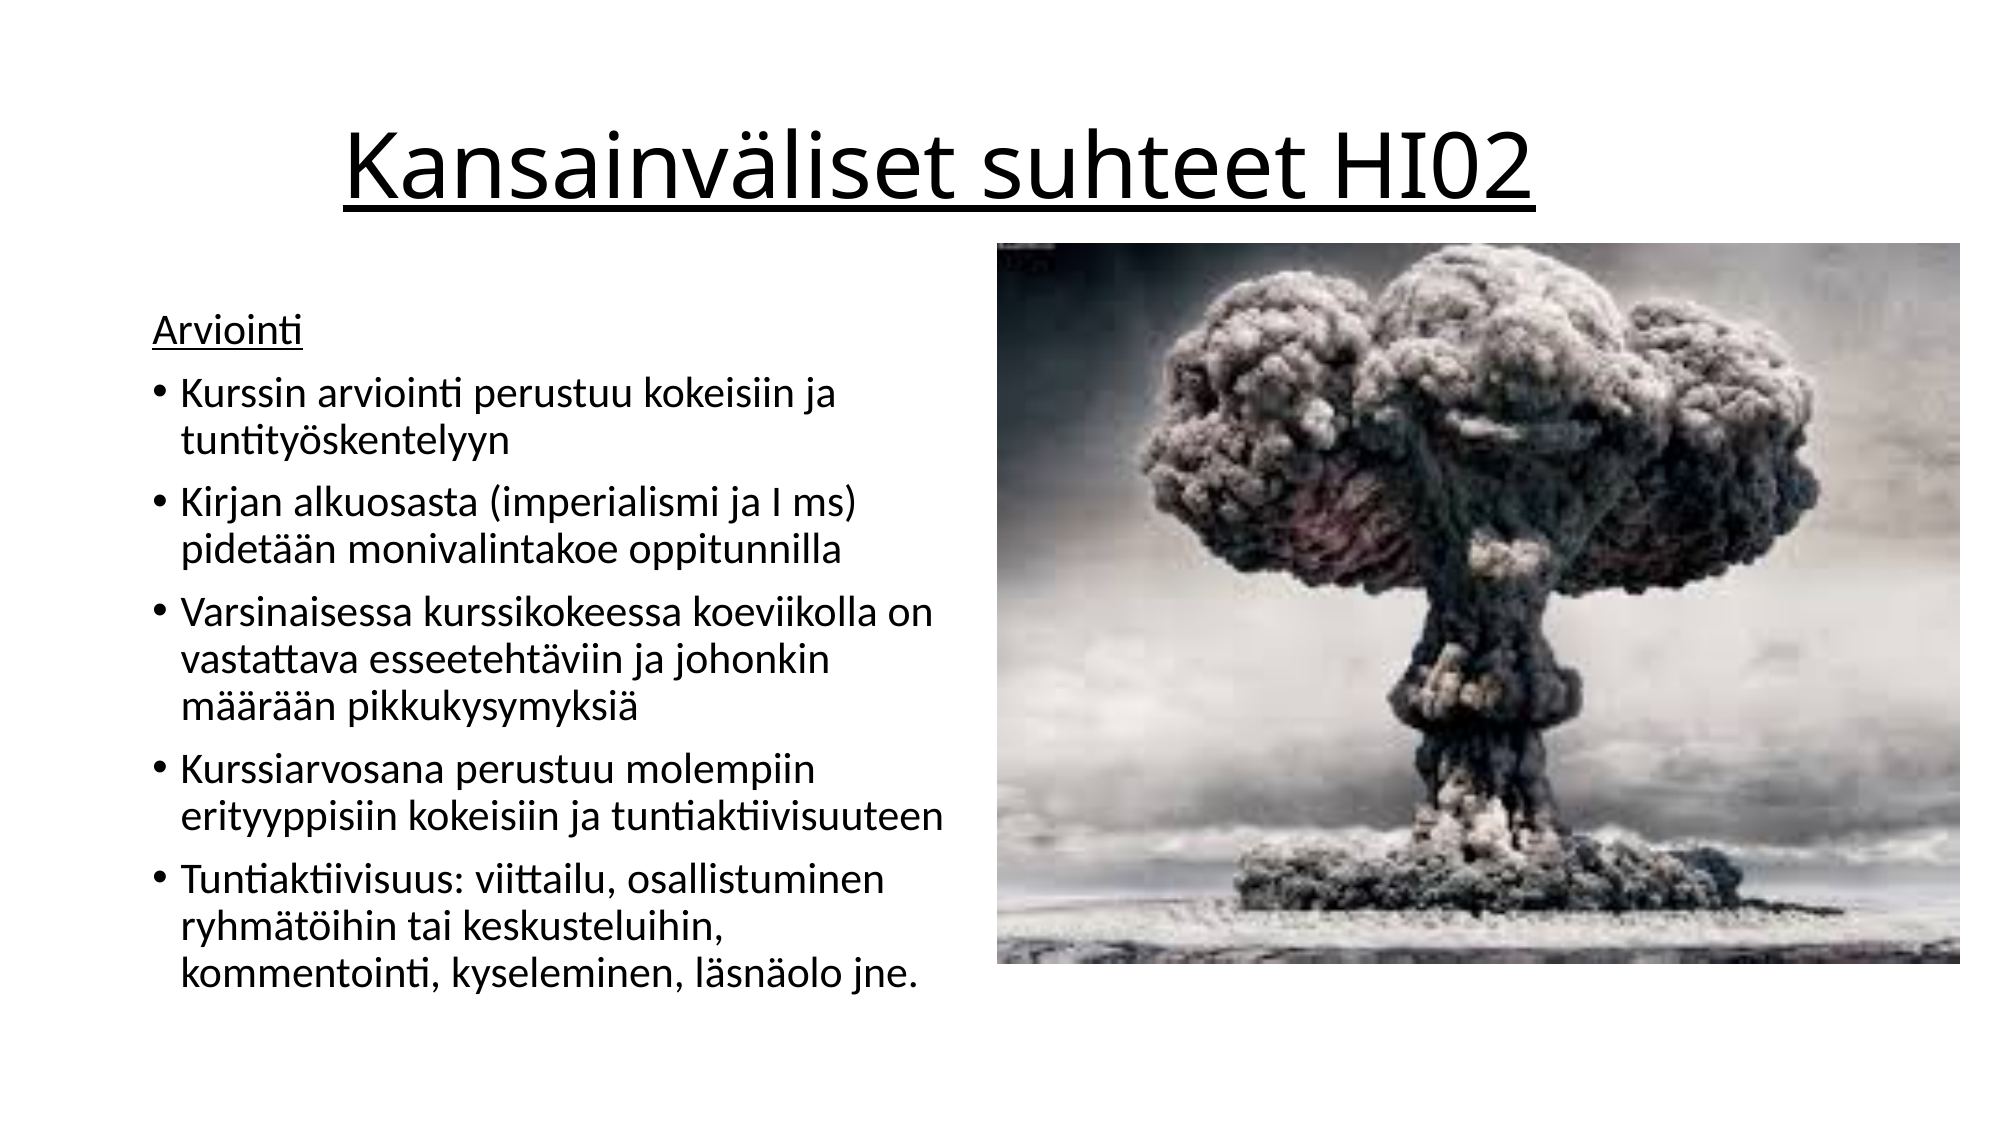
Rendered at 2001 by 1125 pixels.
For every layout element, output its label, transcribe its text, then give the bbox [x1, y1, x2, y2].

title Kansainväliset suhteet HI02 [137, 59, 1863, 278]
list Arviointi Kurssin arviointi perustuu kokeisiin ja tuntityöskentelyyn Kirjan alkuosasta (imperialismi ja I ms) pidetään monivalintakoe oppitunnilla Varsinaisessa kurssikokeessa koeviikolla on vastattava esseetehtäviin ja johonkin määrään pikkukysymyksiä Kurssiarvosana perustuu molempiin erityyppisiin kokeisiin ja tuntiaktiivisuuteen Tuntiaktiivisuus: viittailu, osallistuminen ryhmätöihin tai keskusteluihin, kommentointi, kyseleminen, läsnäolo jne. [137, 299, 988, 1014]
picture [997, 243, 1960, 964]
